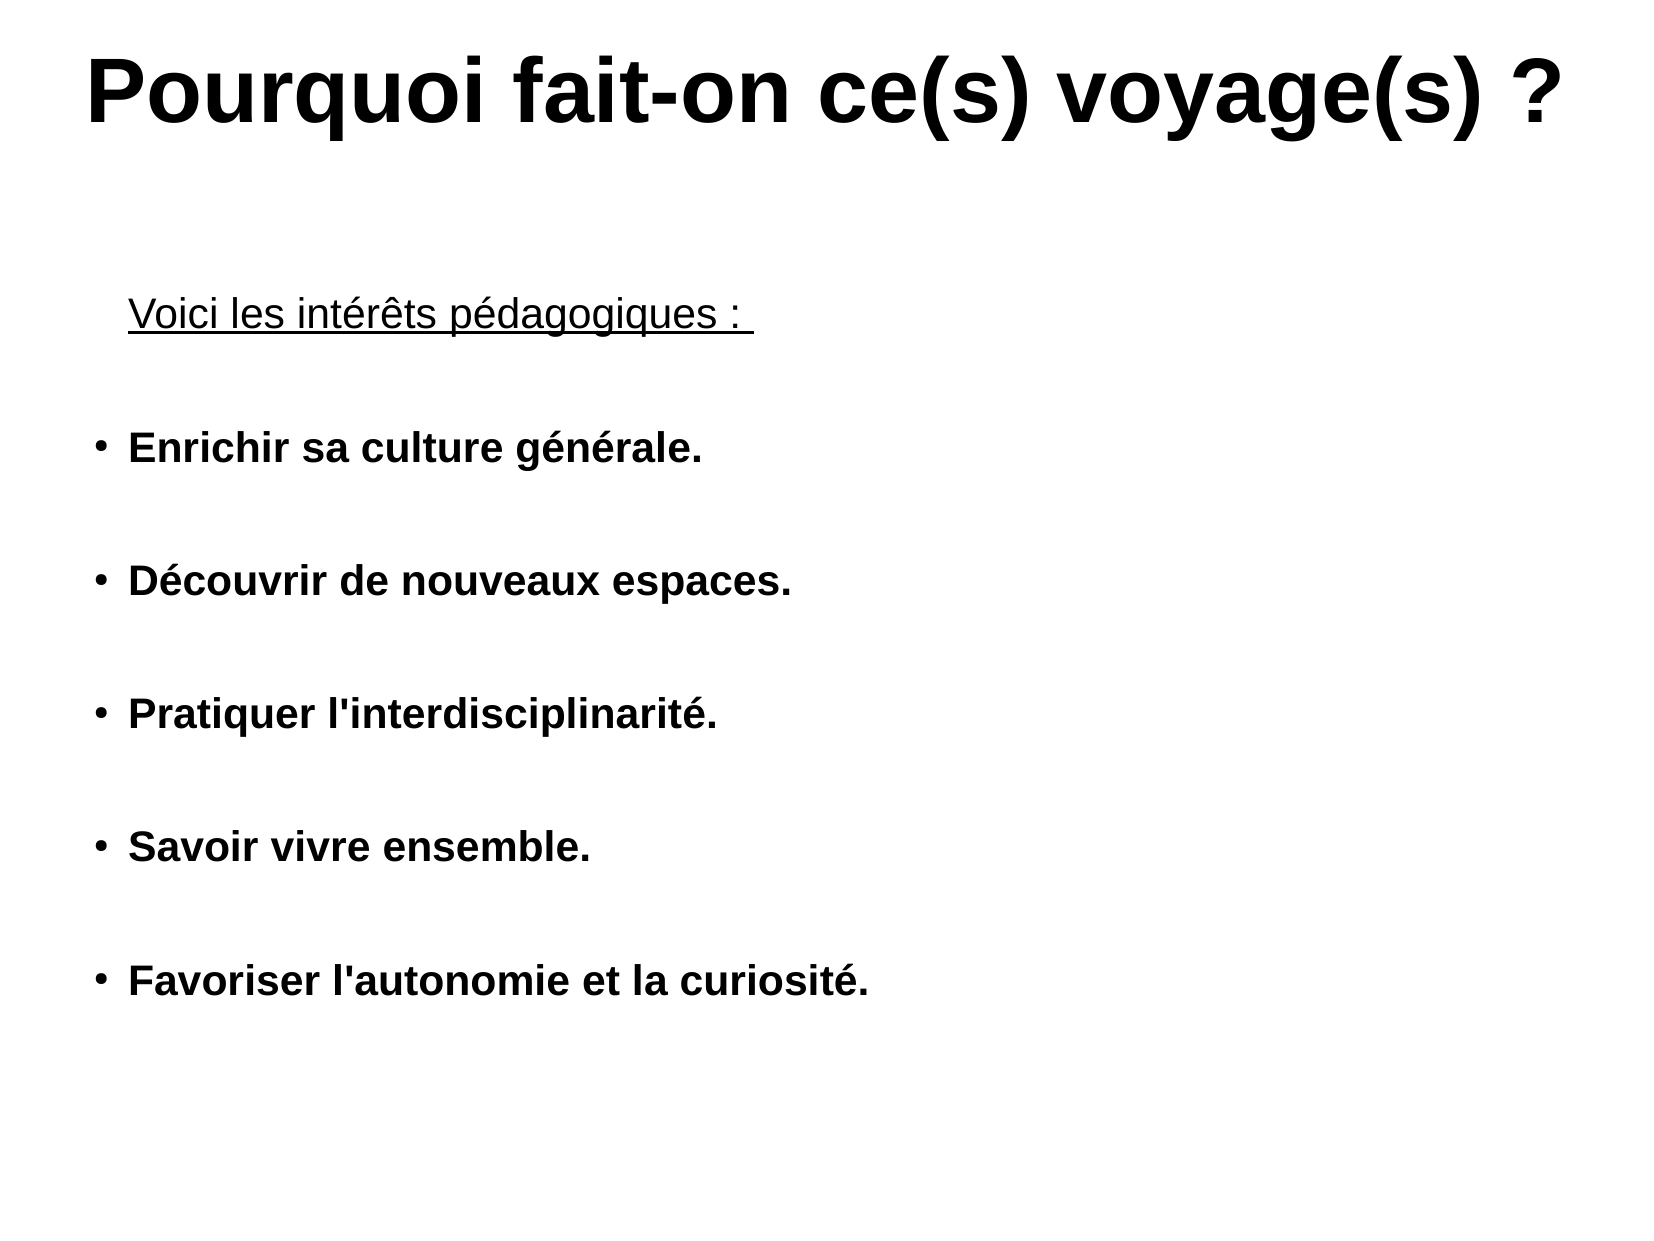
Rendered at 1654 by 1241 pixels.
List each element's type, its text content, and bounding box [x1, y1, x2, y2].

title Pourquoi fait-on ce(s) voyage(s) ? [82, 37, 1571, 269]
list Voici les intérêts pédagogiques : Enrichir sa culture générale. Découvrir de nouveaux espaces. Pratiquer l'interdisciplinarité. Savoir vivre ensemble. Favoriser l'autonomie et la curiosité. [82, 290, 1571, 1010]
